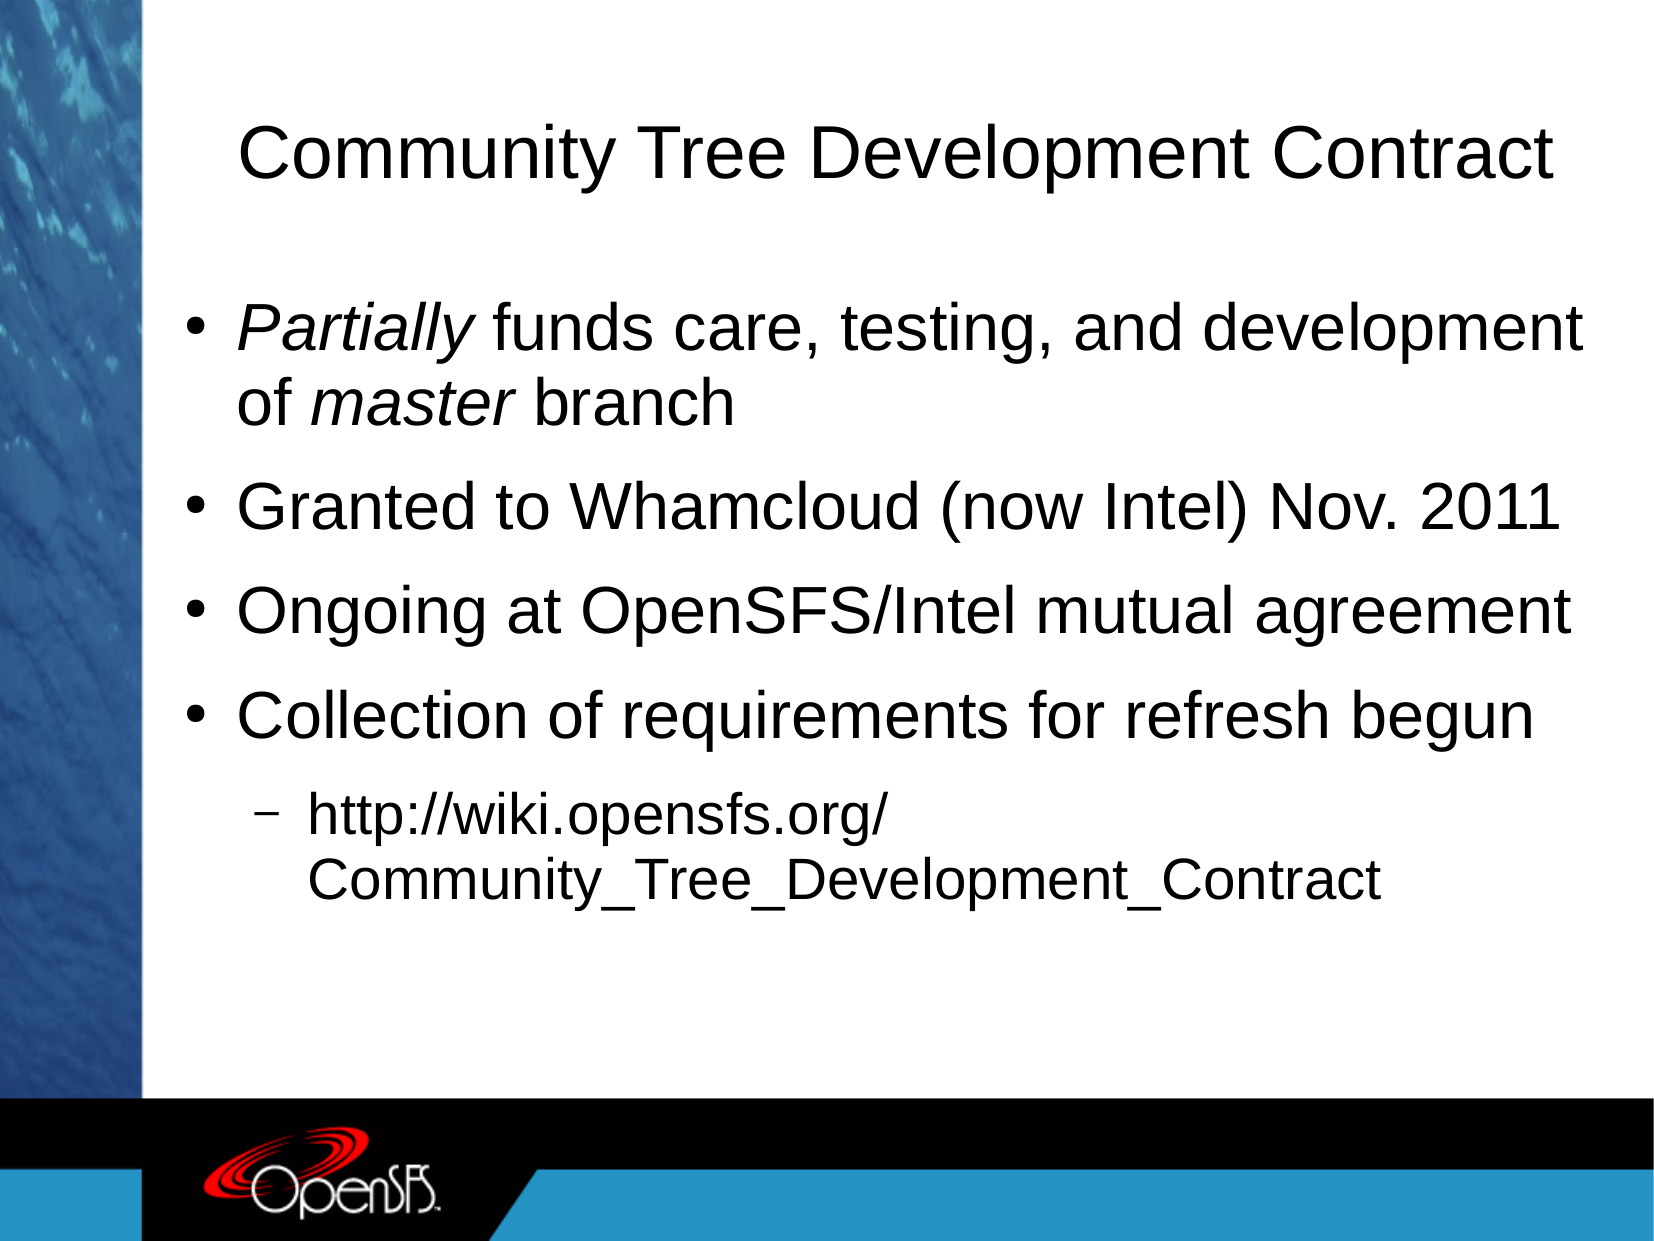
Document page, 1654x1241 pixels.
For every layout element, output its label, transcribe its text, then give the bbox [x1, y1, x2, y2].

list Partially funds care, testing, and development of master branch Granted to Whamcloud (now Intel) Nov. 2011 Ongoing at OpenSFS/Intel mutual agreement Collection of requirements for refresh begun http://wiki.opensfs.org/Community_Tree_Development_Contract [166, 290, 1622, 1010]
picture [0, 0, 1654, 1241]
title Community Tree Development Contract [163, 49, 1630, 257]
